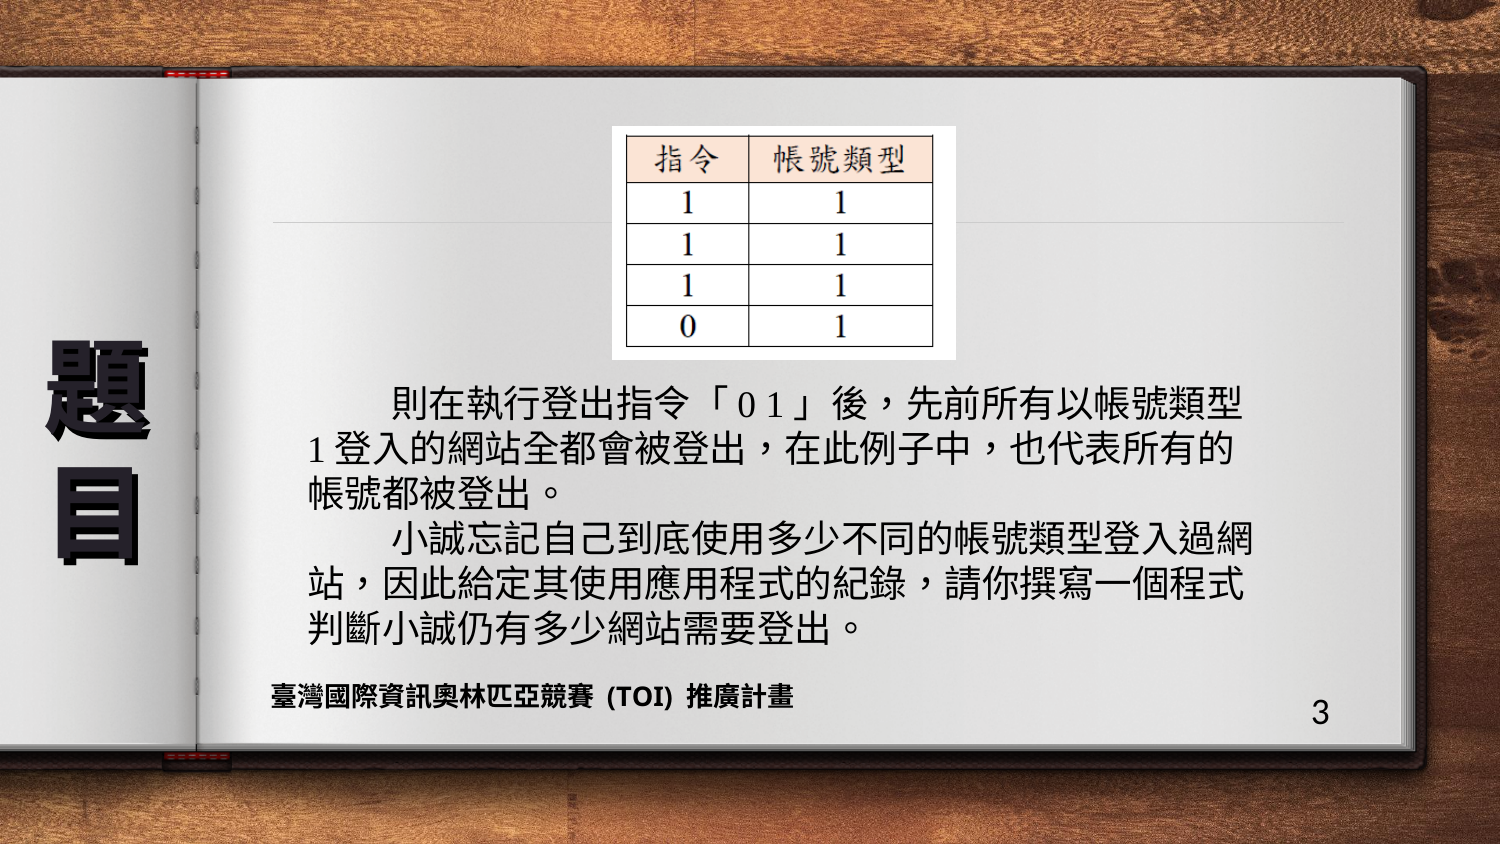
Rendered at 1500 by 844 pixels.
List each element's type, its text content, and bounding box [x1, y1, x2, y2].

text_box 則在執行登出指令「0 1」後，先前所有以帳號類型1登入的網站全都會被登出，在此例子中，也代表所有的帳號都被登出。 小誠忘記自己到底使用多少不同的帳號類型登入過網站，因此給定其使用應用程式的紀錄，請你撰寫一個程式判斷小誠仍有多少網站需要登出。 [292, 272, 1277, 662]
text_box [1295, 672, 1386, 737]
title 題 目 [28, 306, 210, 552]
picture [612, 126, 956, 361]
